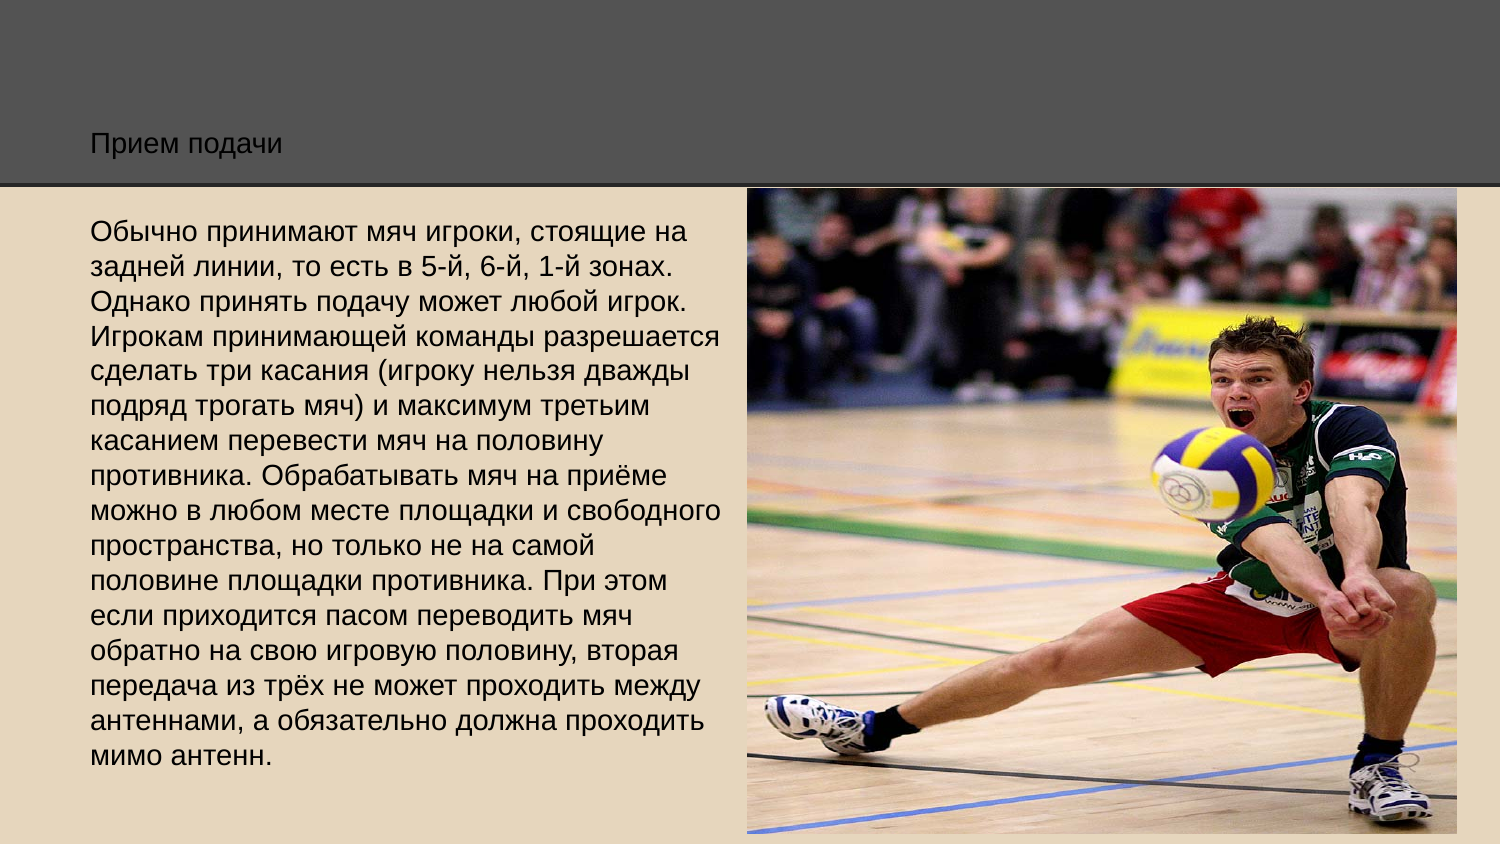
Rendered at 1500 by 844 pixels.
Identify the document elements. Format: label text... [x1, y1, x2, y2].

list Обычно принимают мяч игроки, стоящие на задней линии, то есть в 5-й, 6-й, 1-й зонах. Однако принять подачу может любой игрок. Игрокам принимающей команды разрешается сделать три касания (игроку нельзя дважды подряд трогать мяч) и максимум третьим касанием перевести мяч на половину противника. Обрабатывать мяч на приёме можно в любом месте площадки и свободного пространства, но только не на самой половине площадки противника. При этом если приходится пасом переводить мяч обратно на свою игровую половину, вторая передача из трёх не может проходить между антеннами, а обязательно должна проходить мимо антенн. [75, 196, 747, 808]
title Прием подачи [75, 33, 1425, 175]
picture [747, 188, 1457, 834]
